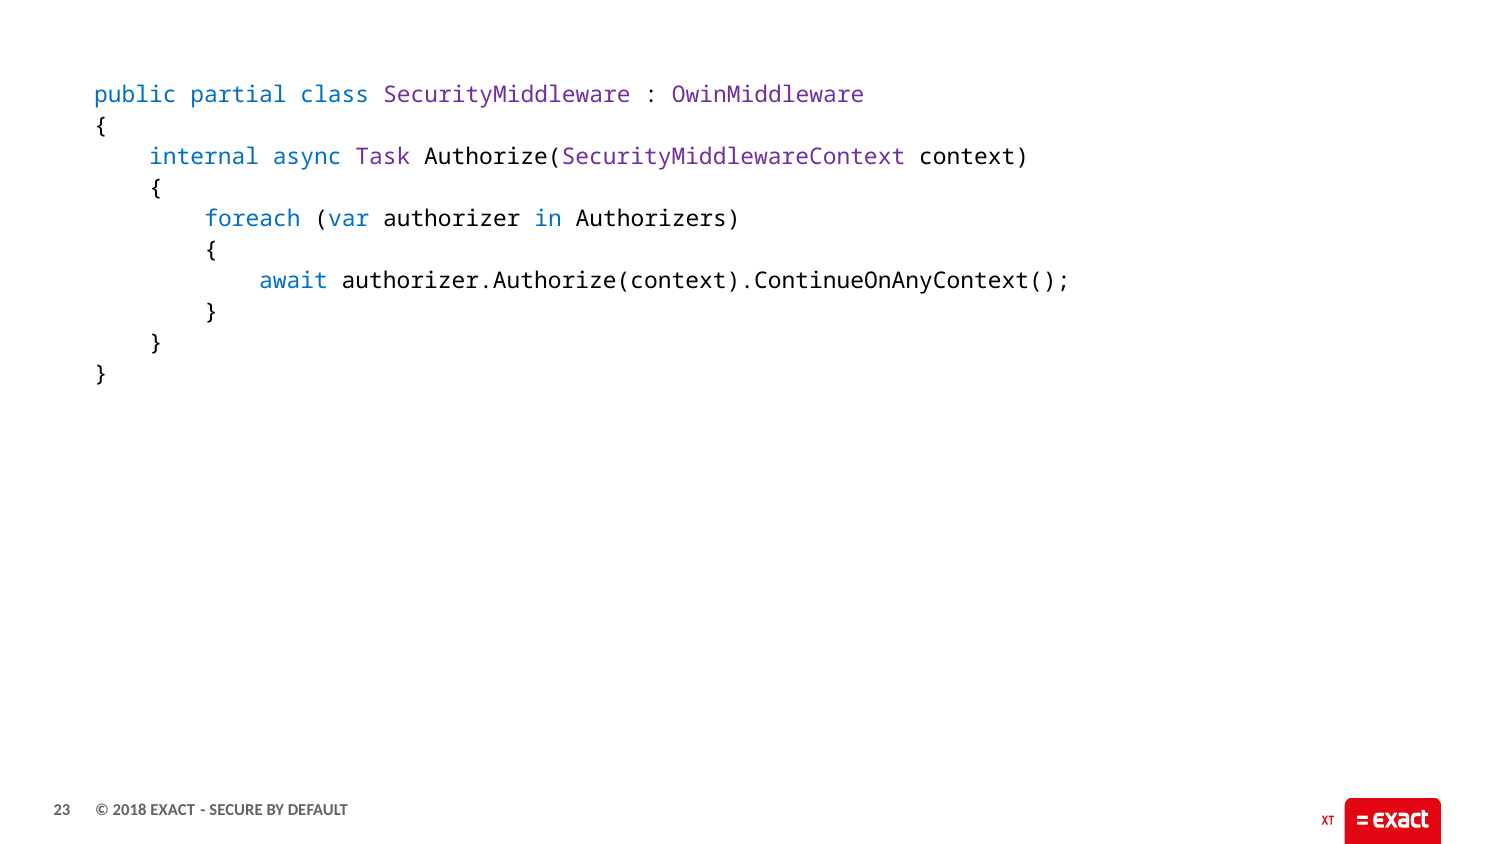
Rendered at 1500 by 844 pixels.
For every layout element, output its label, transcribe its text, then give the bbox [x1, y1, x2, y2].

text_box - Secure by default [185, 786, 826, 832]
list public partial class SecurityMiddleware : OwinMiddleware { internal async Task Authorize(SecurityMiddlewareContext context) { foreach (var authorizer in Authorizers) { await authorizer.Authorize(context).ContinueOnAnyContext(); } } } [79, 75, 1421, 752]
text_box 23 [38, 786, 96, 832]
